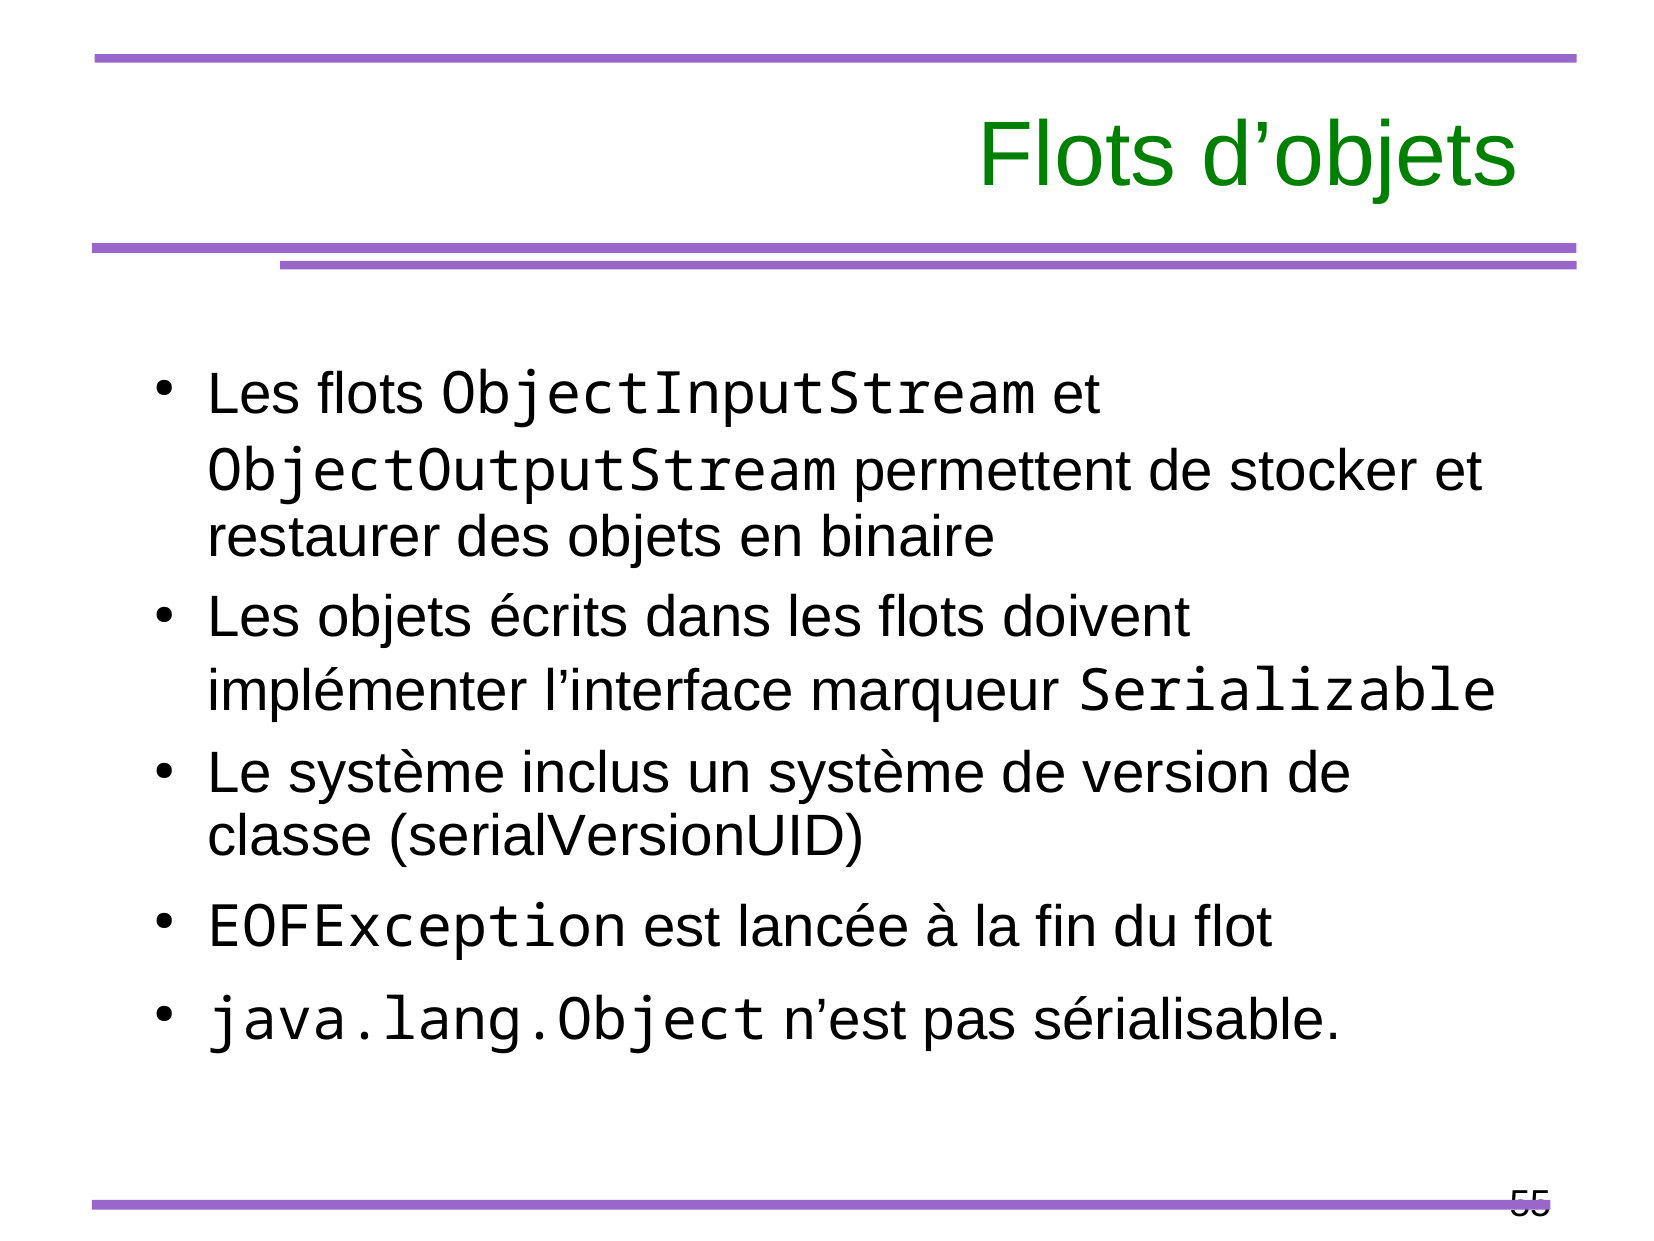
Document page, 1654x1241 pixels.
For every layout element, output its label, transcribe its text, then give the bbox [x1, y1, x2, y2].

title Flots d’objets [121, 49, 1534, 257]
list Les flots ObjectInputStream et ObjectOutputStream permettent de stocker et restaurer des objets en binaire Les objets écrits dans les flots doivent implémenter l’interface marqueur Serializable Le système inclus un système de version de classe (serialVersionUID) EOFException est lancée à la fin du flot java.lang.Object n’est pas sérialisable. [121, 344, 1534, 1142]
